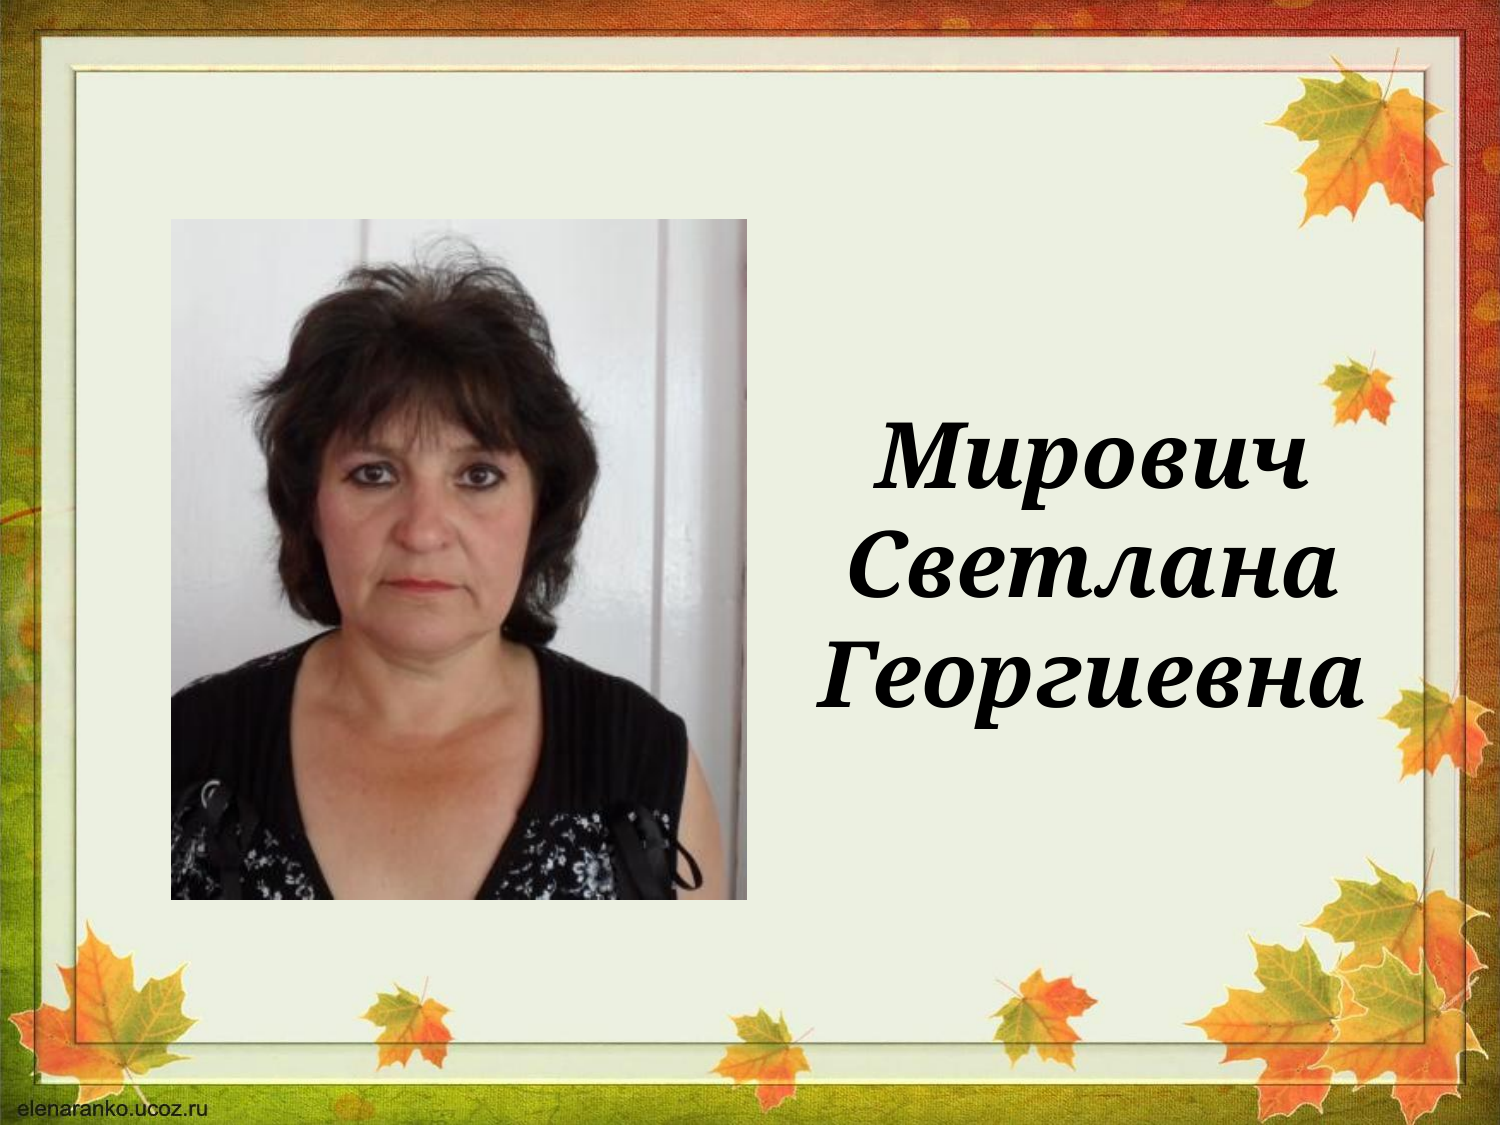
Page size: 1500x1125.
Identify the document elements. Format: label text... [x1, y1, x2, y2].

list [74, 262, 727, 1006]
title Мирович Светлана Георгиевна [750, 113, 1437, 1010]
picture [0, 0, 1500, 1125]
